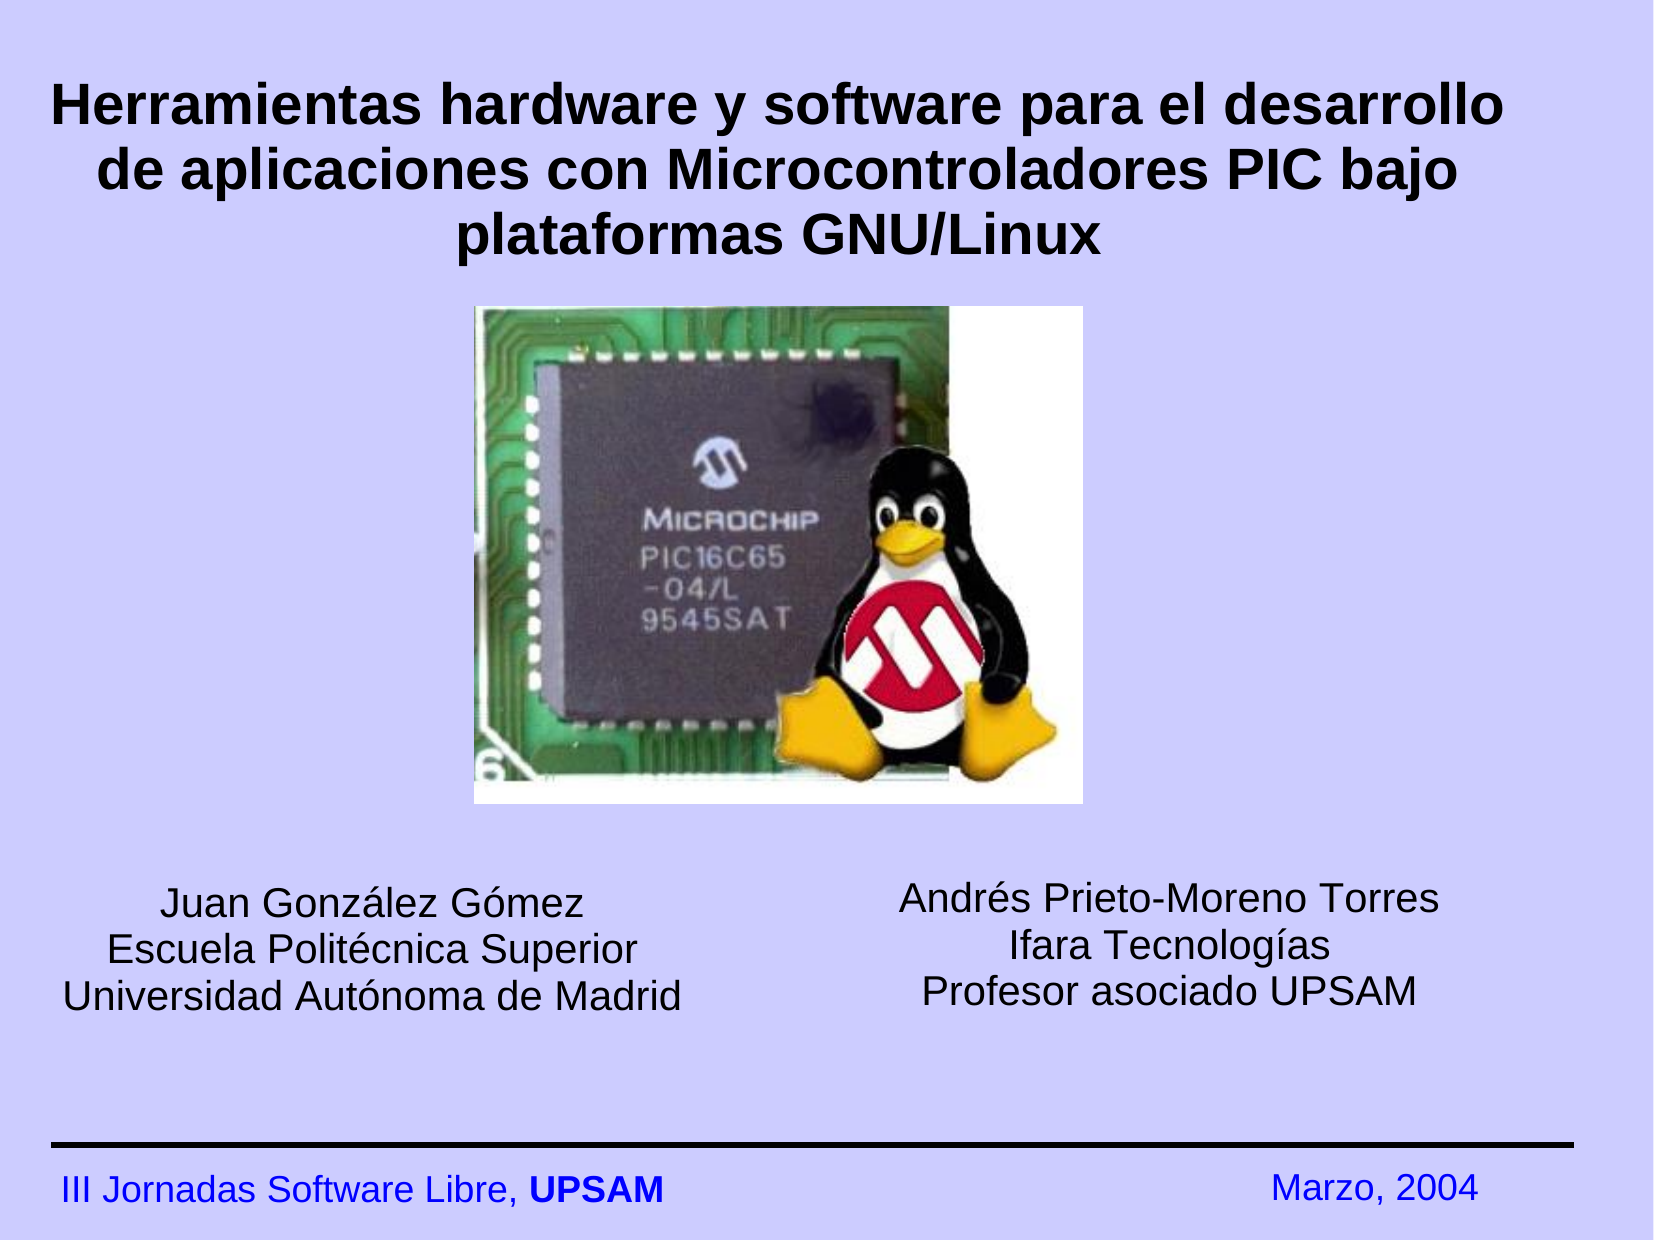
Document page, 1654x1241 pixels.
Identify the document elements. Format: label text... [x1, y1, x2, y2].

text_box Andrés Prieto-Moreno Torres Ifara Tecnologías Profesor asociado UPSAM [899, 874, 1448, 1032]
picture [474, 318, 1083, 804]
text_box Marzo, 2004 [1270, 1166, 1567, 1213]
text_box III Jornadas Software Libre, UPSAM [60, 1168, 732, 1217]
title Herramientas hardware y software para el desarrollo de aplicaciones con Microcontroladores PIC bajo plataformas GNU/Linux [33, 20, 1525, 318]
text_box Juan González Gómez Escuela Politécnica Superior Universidad Autónoma de Madrid [62, 879, 691, 1036]
